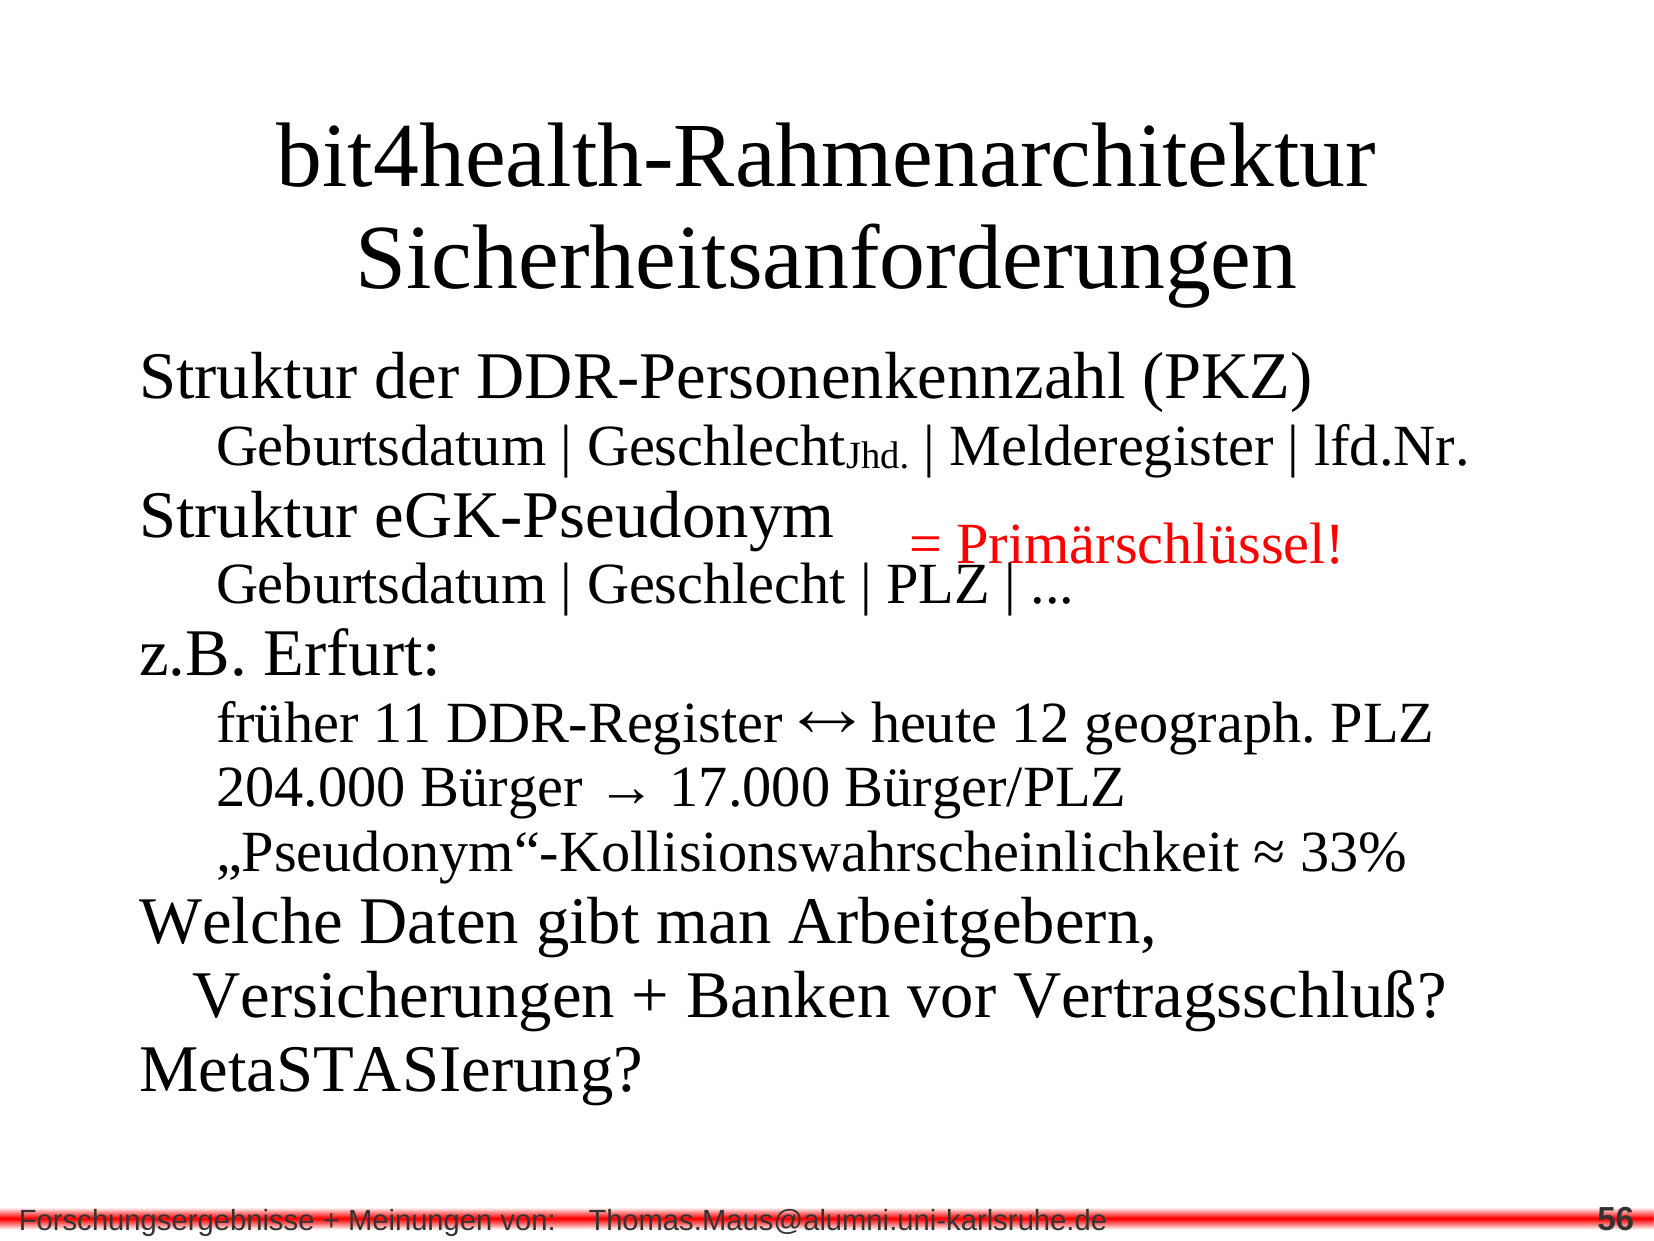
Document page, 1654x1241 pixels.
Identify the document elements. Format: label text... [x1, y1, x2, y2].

list Struktur der DDR-Personenkennzahl (PKZ) Geburtsdatum | GeschlechtJhd. | Melderegister | lfd.Nr. Struktur eGK-Pseudonym Geburtsdatum | Geschlecht | PLZ | ... z.B. Erfurt: früher 11 DDR-Register ↔ heute 12 geograph. PLZ 204.000 Bürger → 17.000 Bürger/PLZ „Pseudonym“-Kollisionswahrscheinlichkeit ≈ 33% Welche Daten gibt man Arbeitgebern, Versicherungen + Banken vor Vertragsschluß? MetaSTASIerung? [121, 338, 1534, 1193]
text_box = Primärschlüssel! [909, 511, 1382, 583]
title bit4health-Rahmenarchitektur Sicherheitsanforderungen [121, 95, 1534, 318]
text_box [708, 1179, 1123, 1241]
